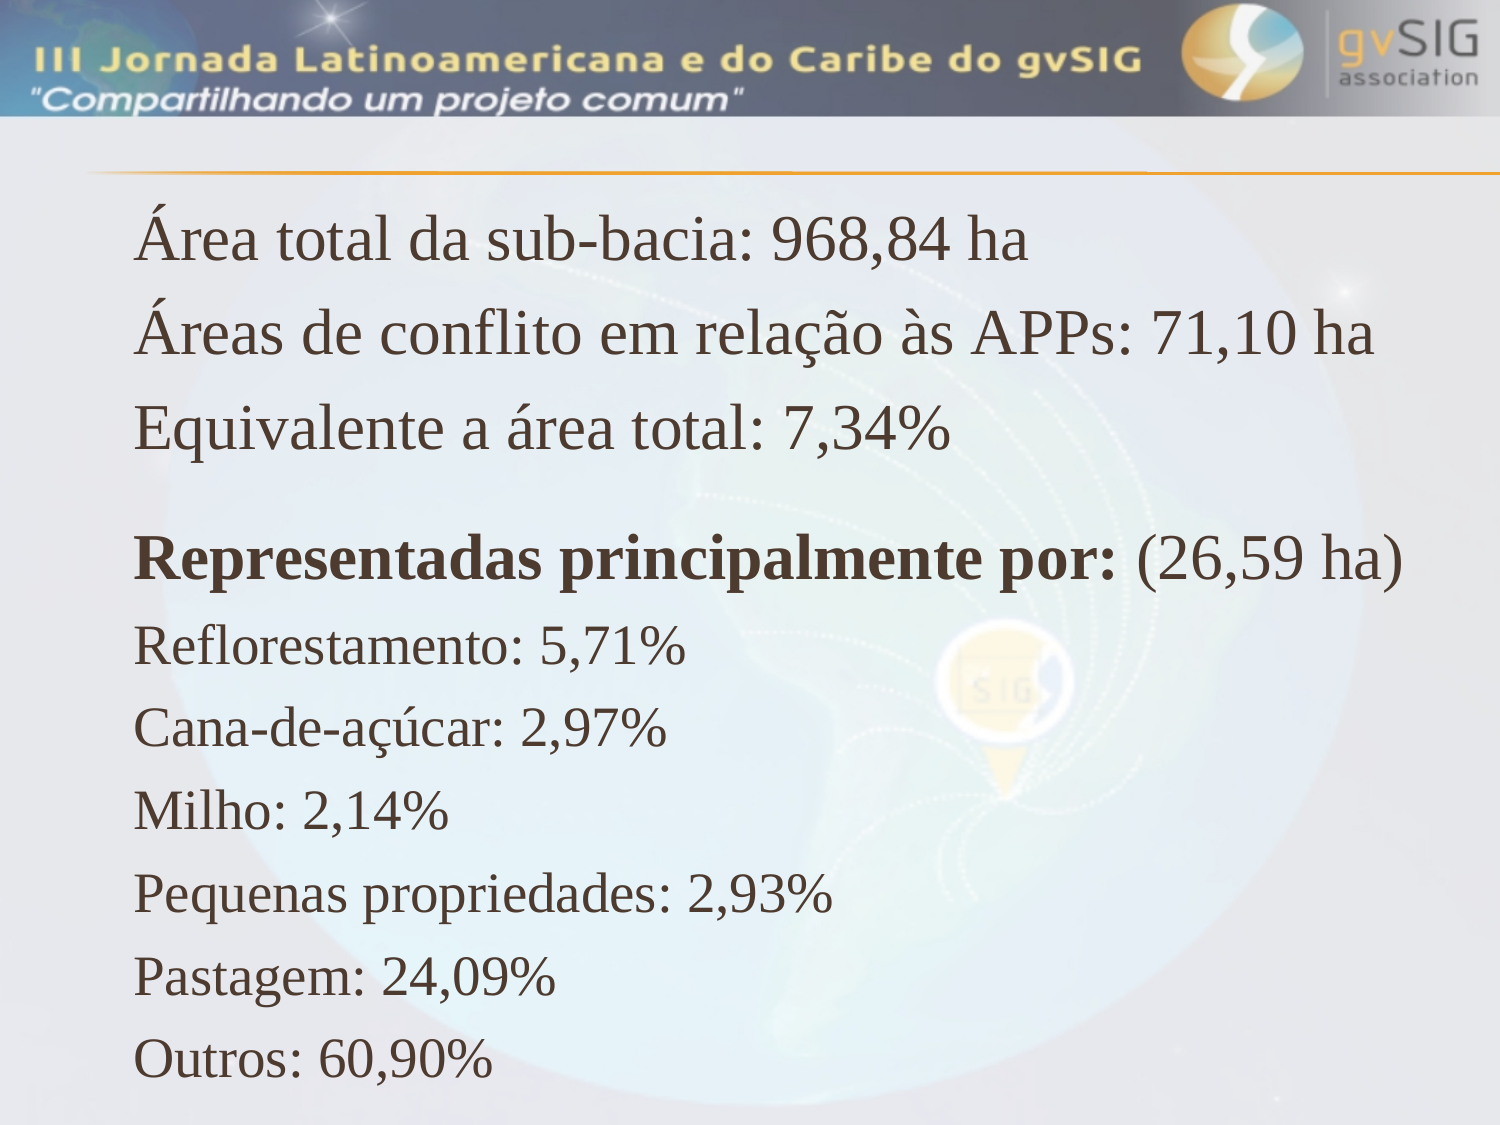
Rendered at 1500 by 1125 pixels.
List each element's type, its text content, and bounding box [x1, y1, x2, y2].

picture [0, 0, 1500, 1125]
list Área total da sub-bacia: 968,84 ha Áreas de conflito em relação às APPs: 71,10 ha Equivalente a área total: 7,34% Representadas principalmente por: (26,59 ha) Reflorestamento: 5,71% Cana-de-açúcar: 2,97% Milho: 2,14% Pequenas propriedades: 2,93% Pastagem: 24,09% Outros: 60,90% [118, 187, 1450, 1101]
